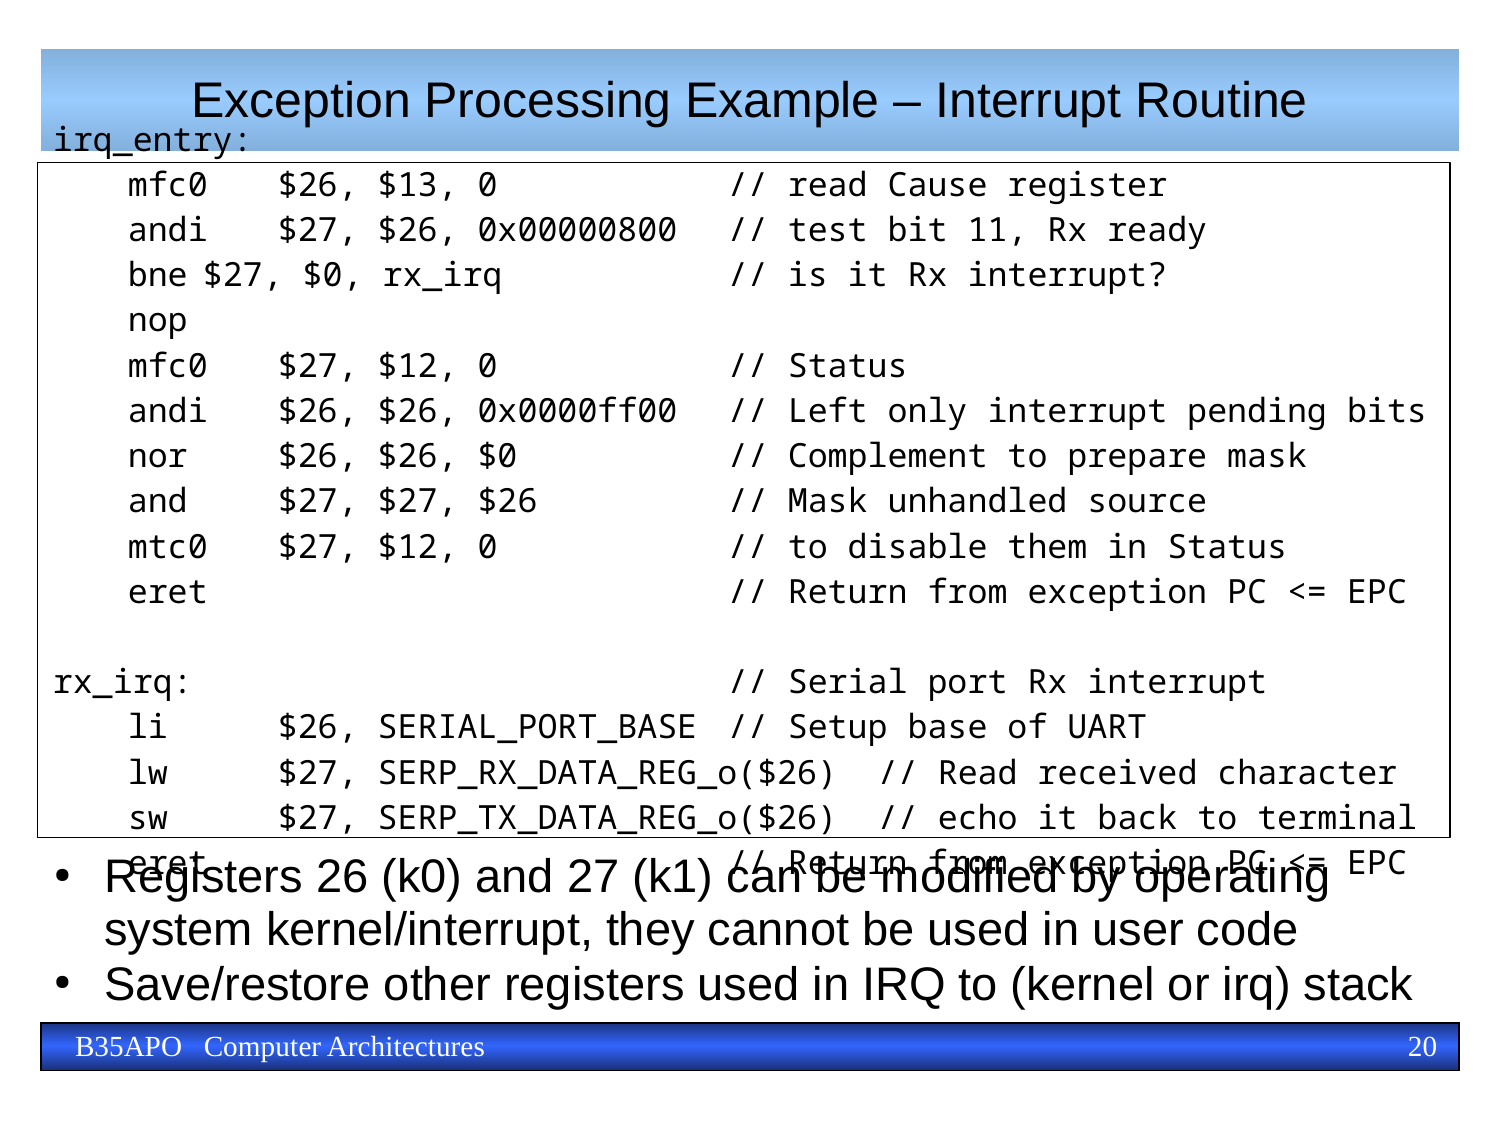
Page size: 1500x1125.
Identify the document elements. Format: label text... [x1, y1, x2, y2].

list Registers 26 (k0) and 27 (k1) can be modified by operating system kernel/interrupt, they cannot be used in user code Save/restore other registers used in IRQ to (kernel or irq) stack [37, 850, 1463, 1013]
text_box irq_entry: mfc0 $26, $13, 0 // read Cause register andi $27, $26, 0x00000800 // test bit 11, Rx ready bne $27, $0, rx_irq // is it Rx interrupt? nop mfc0 $27, $12, 0 // Status andi $26, $26, 0x0000ff00 // Left only interrupt pending bits nor $26, $26, $0 // Complement to prepare mask and $27, $27, $26 // Mask unhandled source mtc0 $27, $12, 0 // to disable them in Status eret // Return from exception PC <= EPC rx_irq: // Serial port Rx interrupt li $26, SERIAL_PORT_BASE // Setup base of UART lw $27, SERP_RX_DATA_REG_o($26) // Read received character sw $27, SERP_TX_DATA_REG_o($26) // echo it back to terminal eret // Return from exception PC <= EPC [37, 162, 1450, 838]
title Exception Processing Example – Interrupt Routine [41, 49, 1459, 151]
